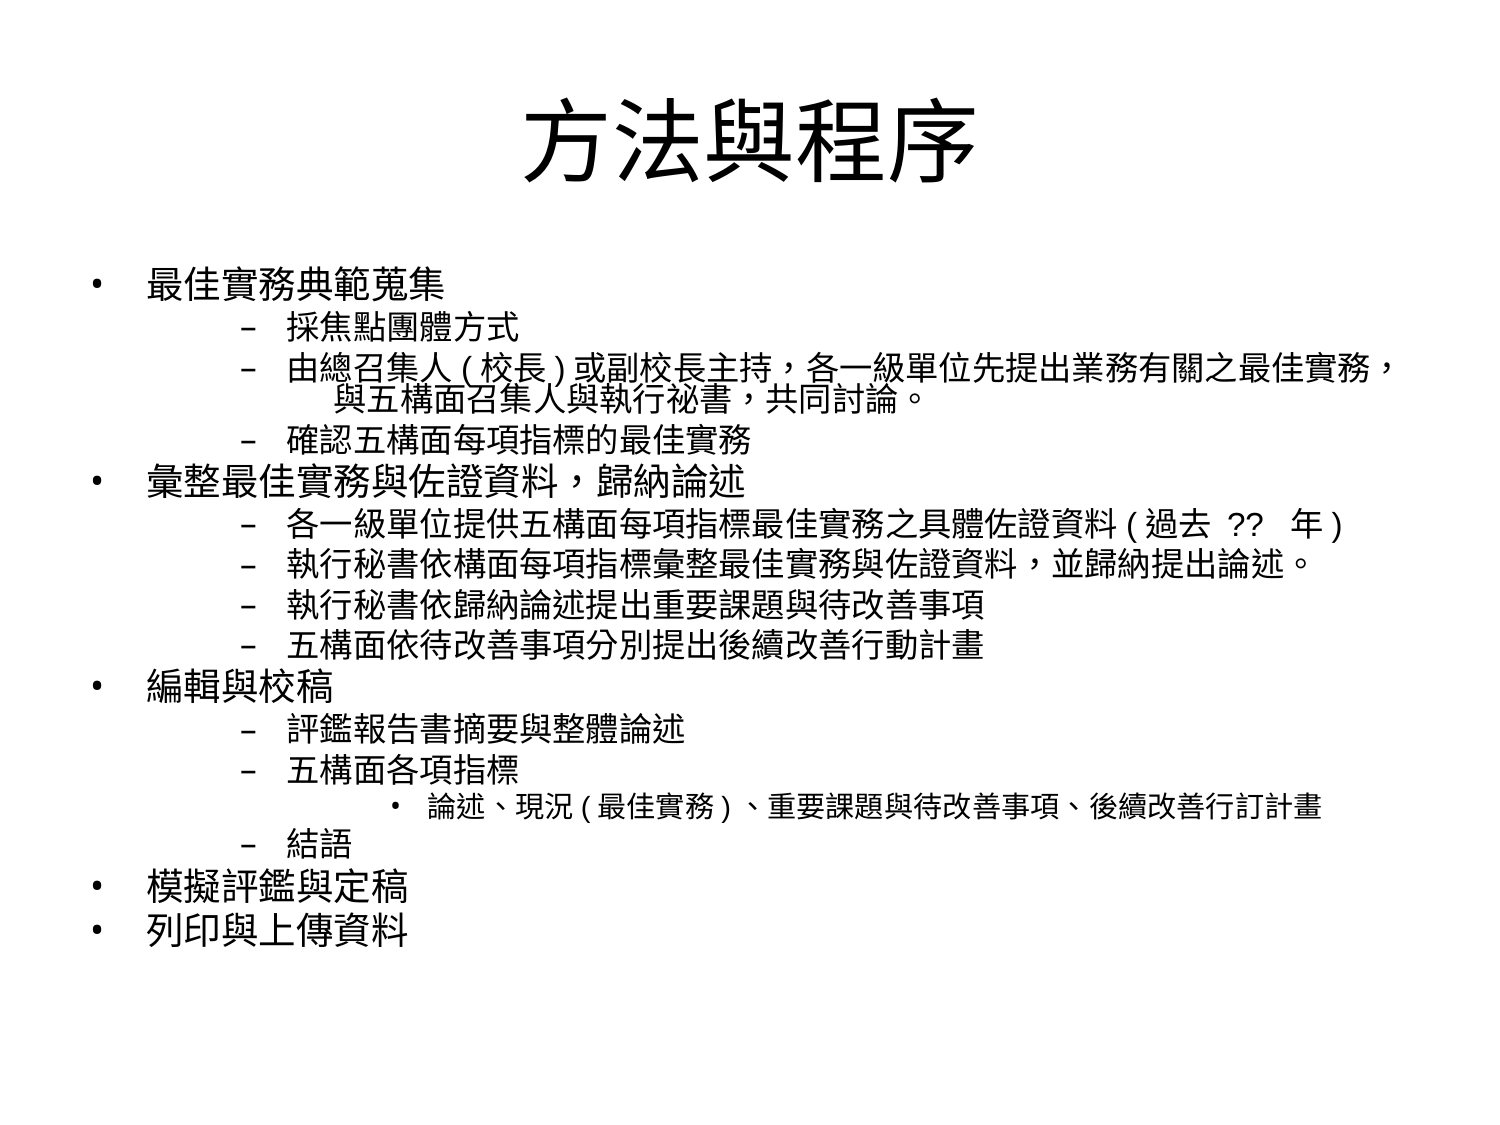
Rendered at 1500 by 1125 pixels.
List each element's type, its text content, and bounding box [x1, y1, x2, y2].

title 方法與程序 [75, 45, 1426, 233]
list 最佳實務典範蒐集 採焦點團體方式 由總召集人(校長)或副校長主持，各一級單位先提出業務有關之最佳實務，與五構面召集人與執行祕書，共同討論。 確認五構面每項指標的最佳實務 彙整最佳實務與佐證資料，歸納論述 各一級單位提供五構面每項指標最佳實務之具體佐證資料(過去 ?? 年) 執行秘書依構面每項指標彙整最佳實務與佐證資料，並歸納提出論述。 執行秘書依歸納論述提出重要課題與待改善事項 五構面依待改善事項分別提出後續改善行動計畫 編輯與校稿 評鑑報告書摘要與整體論述 五構面各項指標 論述、現況(最佳實務)、重要課題與待改善事項、後續改善行訂計畫 結語 模擬評鑑與定稿 列印與上傳資料 [75, 262, 1426, 1005]
